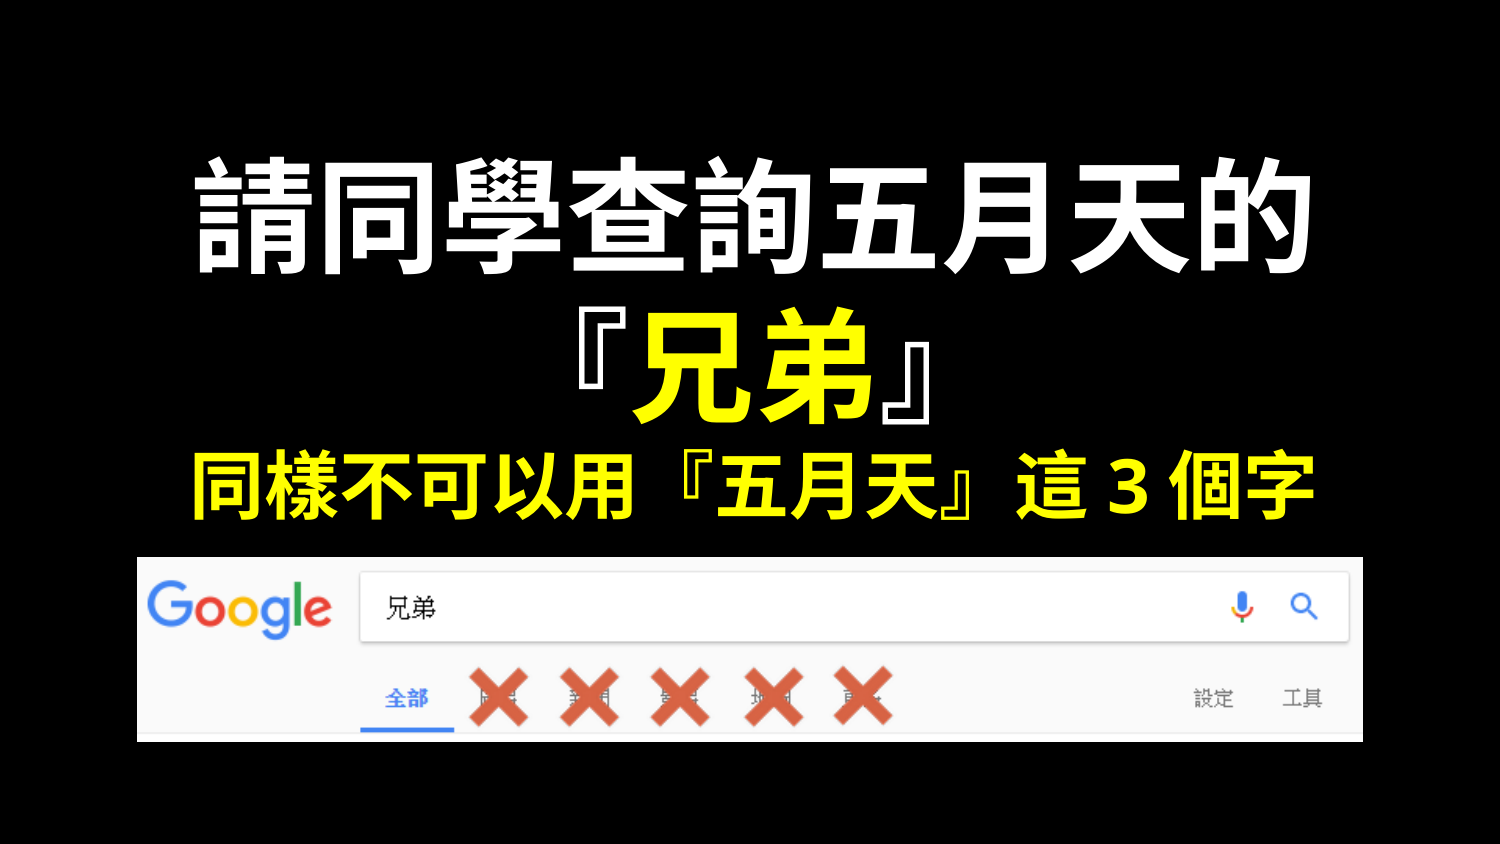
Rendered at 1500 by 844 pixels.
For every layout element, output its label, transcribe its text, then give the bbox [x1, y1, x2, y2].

title 請同學查詢五月天的 『兄弟』 同樣不可以用『五月天』這3個字 [80, 73, 1429, 684]
picture [137, 557, 1363, 742]
